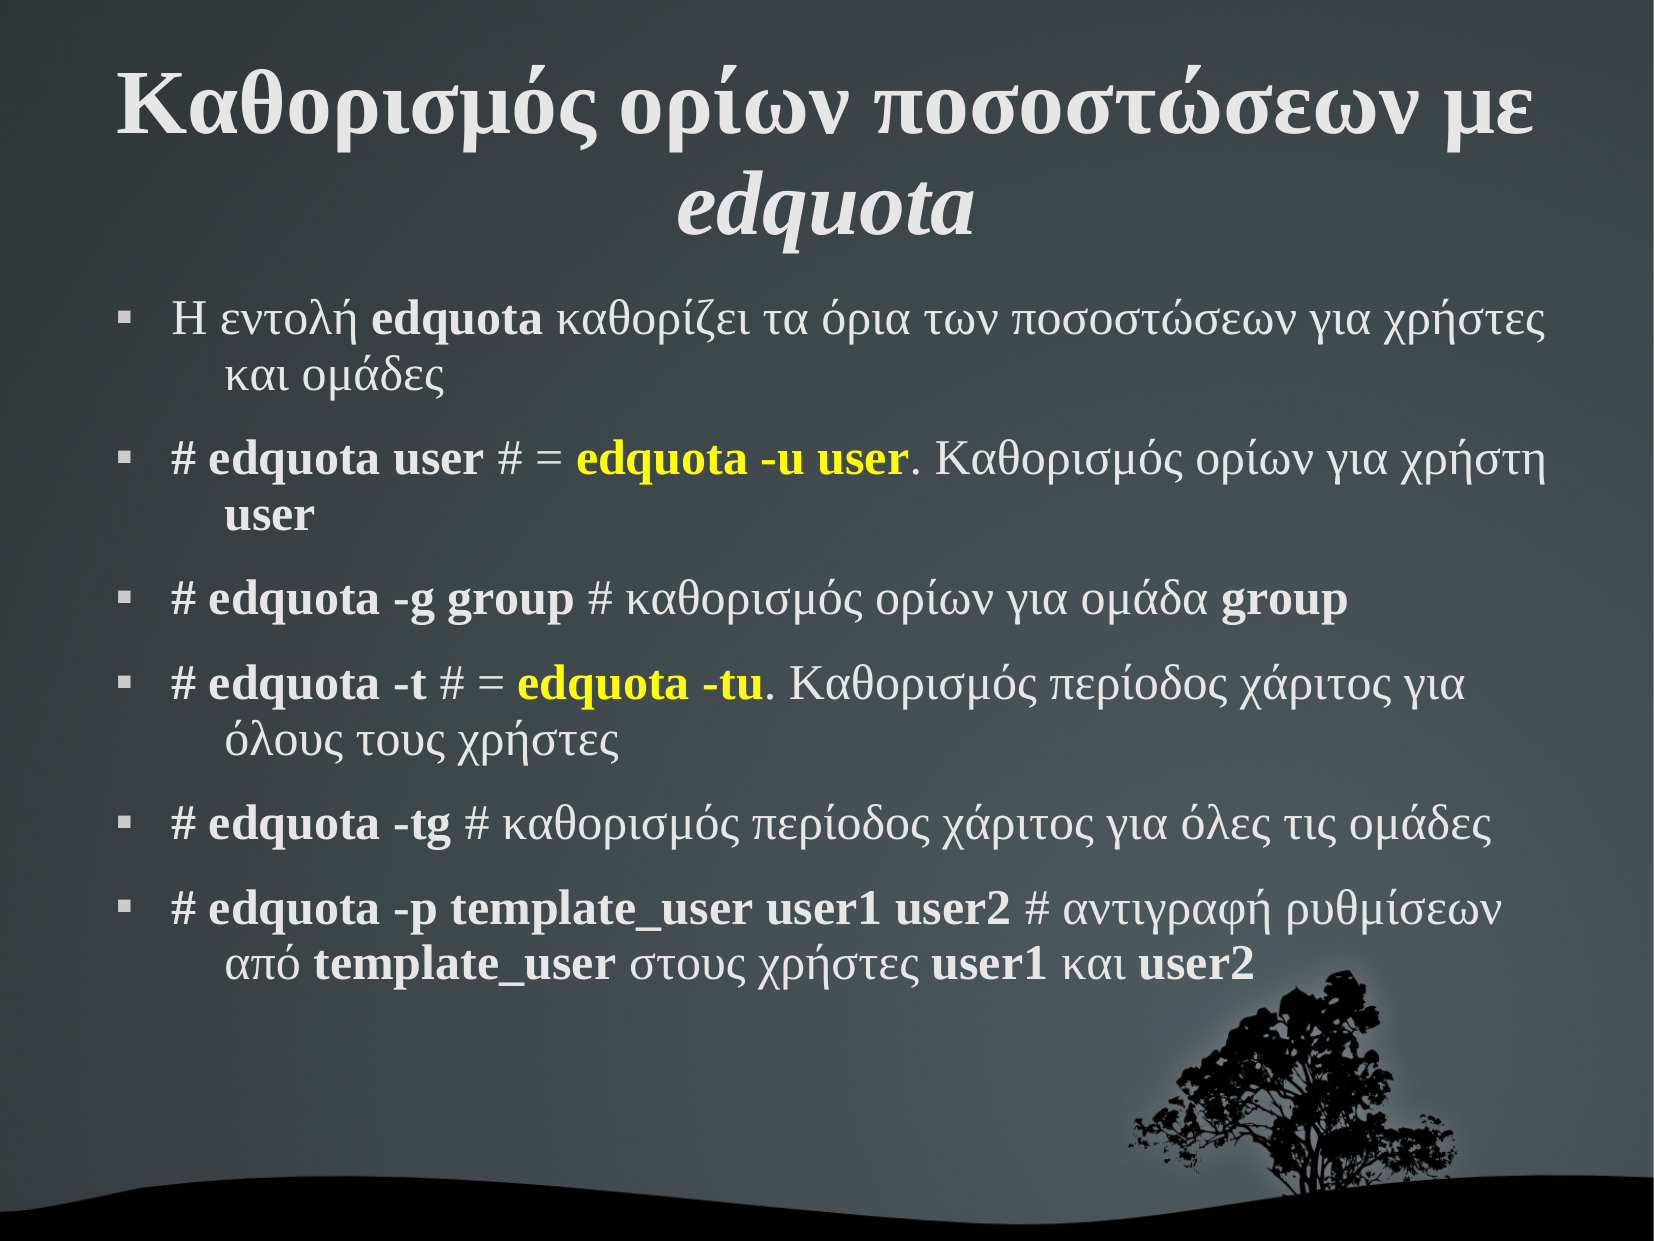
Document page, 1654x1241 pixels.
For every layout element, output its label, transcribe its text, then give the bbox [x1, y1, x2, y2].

picture [0, 0, 1654, 1241]
title Καθορισμός ορίων ποσοστώσεων με edquota [82, 33, 1571, 273]
list Η εντολή edquota καθορίζει τα όρια των ποσοστώσεων για χρήστες και ομάδες # edquota user # = edquota -u user. Καθορισμός ορίων για χρήστη user # edquota -g group # καθορισμός ορίων για ομάδα group # edquota -t # = edquota -tu. Καθορισμός περίοδος χάριτος για όλους τους χρήστες # edquota -tg # καθορισμός περίοδος χάριτος για όλες τις ομάδες # edquota -p template_user user1 user2 # αντιγραφή ρυθμίσεων από template_user στους χρήστες user1 και user2 [82, 290, 1571, 1109]
